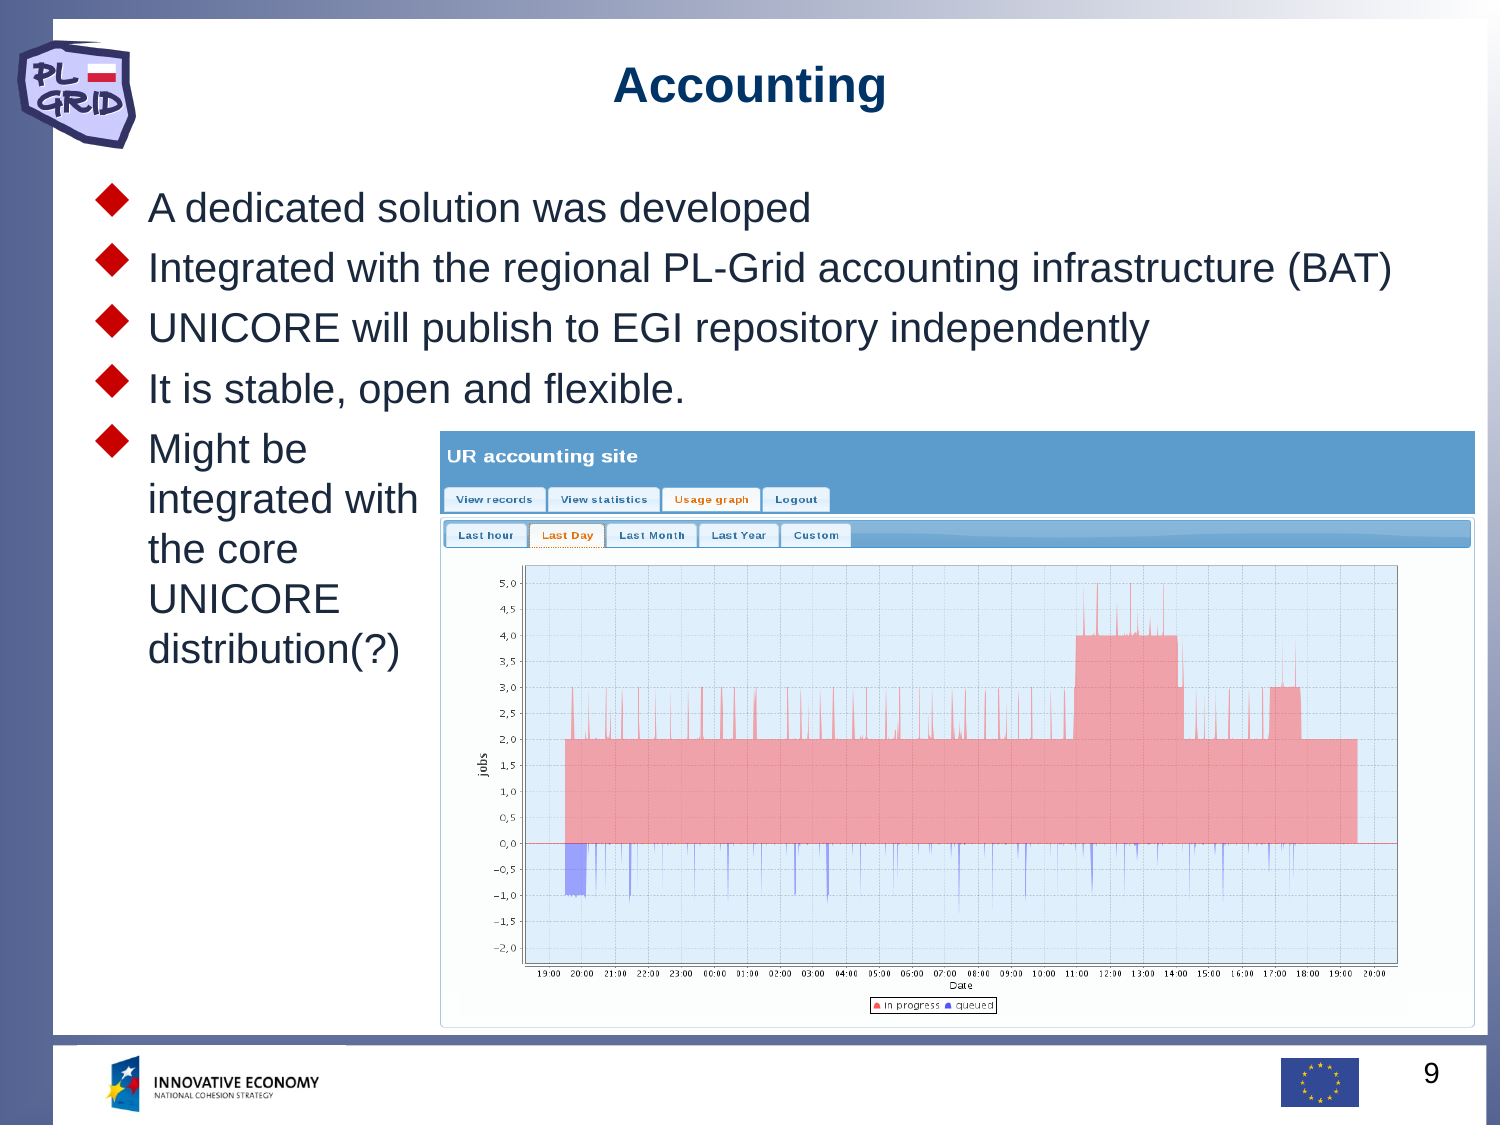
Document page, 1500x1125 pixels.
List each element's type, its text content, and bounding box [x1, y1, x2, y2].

title Accounting [75, 44, 1426, 121]
picture [0, 0, 1500, 1125]
text_box <numer> [1104, 1046, 1455, 1125]
list A dedicated solution was developed Integrated with the regional PL-Grid accounting infrastructure (BAT) UNICORE will publish to EGI repository independently It is stable, open and flexible. Might be integrated with the core UNICORE distribution(?) [76, 172, 1427, 1010]
